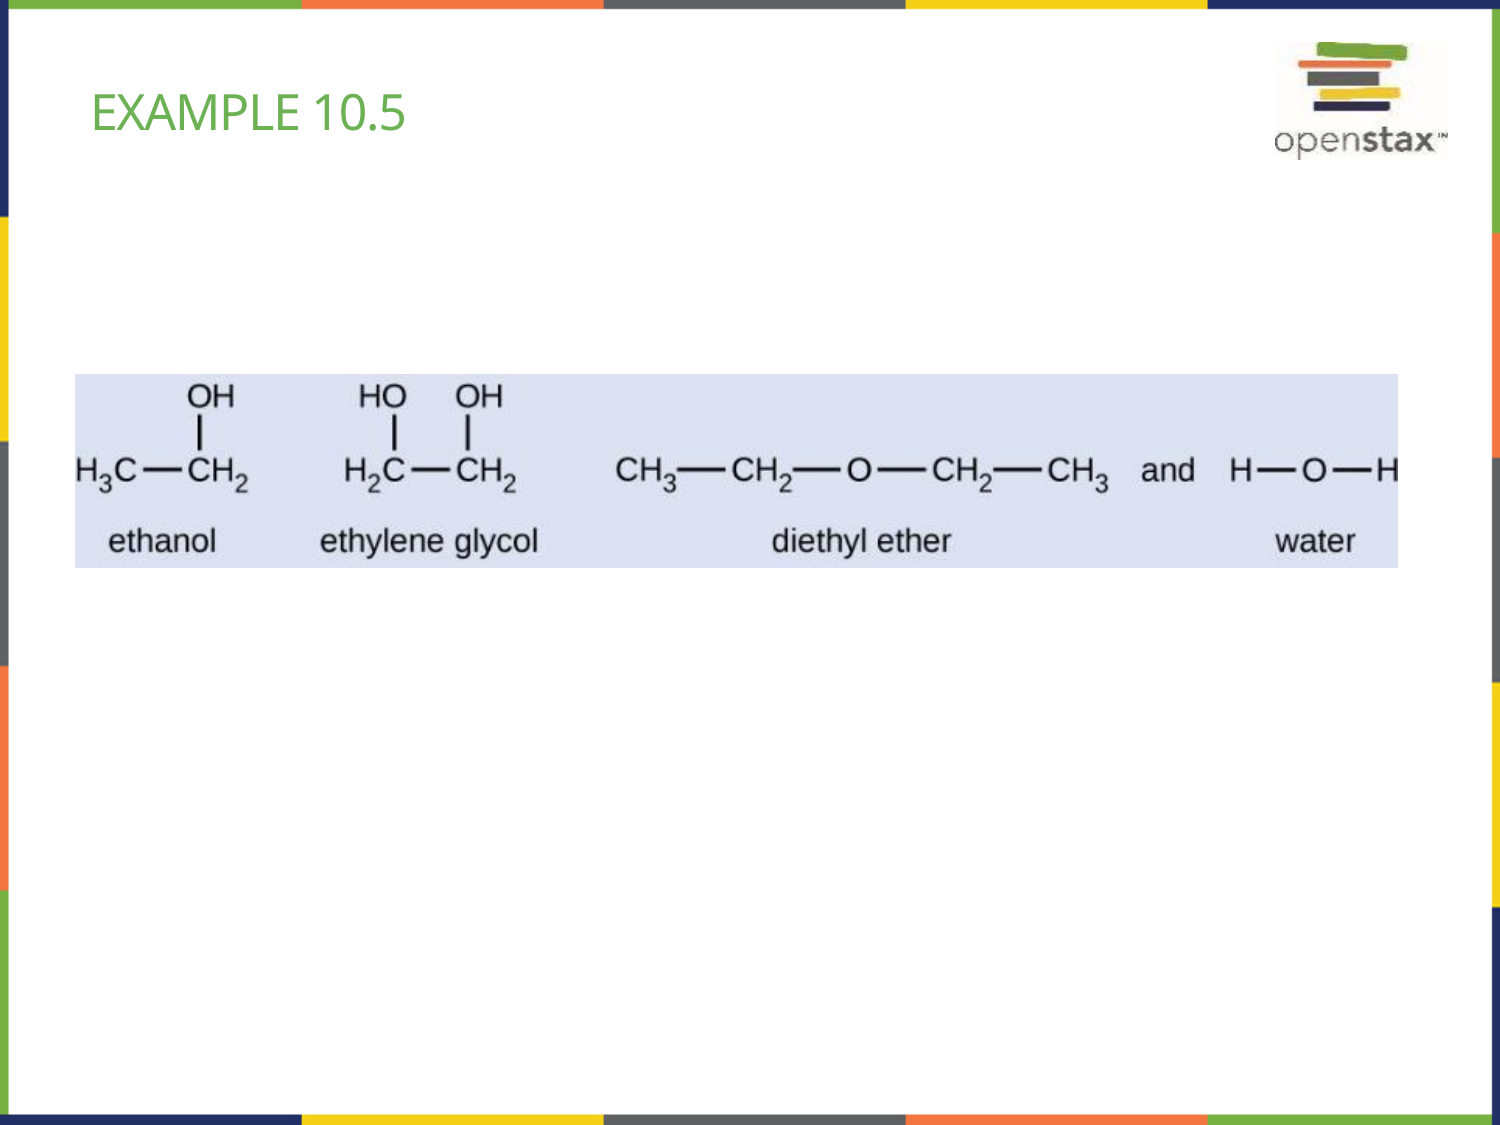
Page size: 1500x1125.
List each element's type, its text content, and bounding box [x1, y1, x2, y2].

picture [0, 0, 1500, 1125]
title Example 10.5 [75, 39, 1398, 148]
